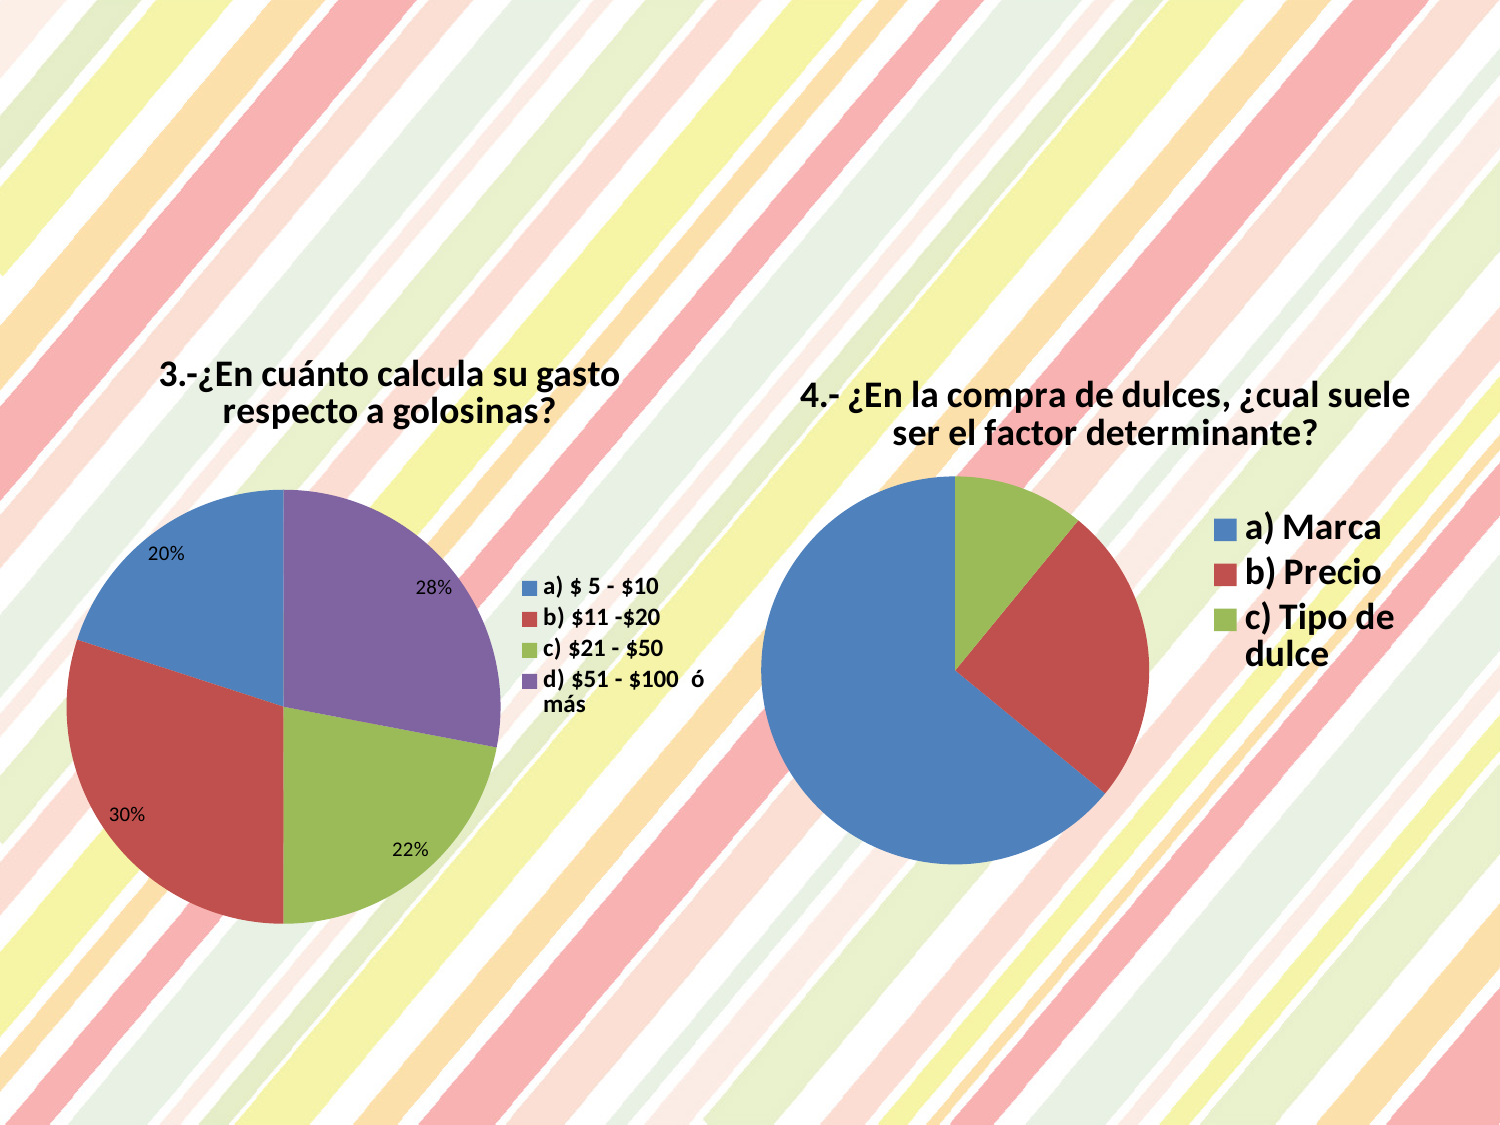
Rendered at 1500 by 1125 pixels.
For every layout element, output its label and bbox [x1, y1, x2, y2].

picture [0, 0, 1500, 1125]
chart [53, 326, 1500, 969]
